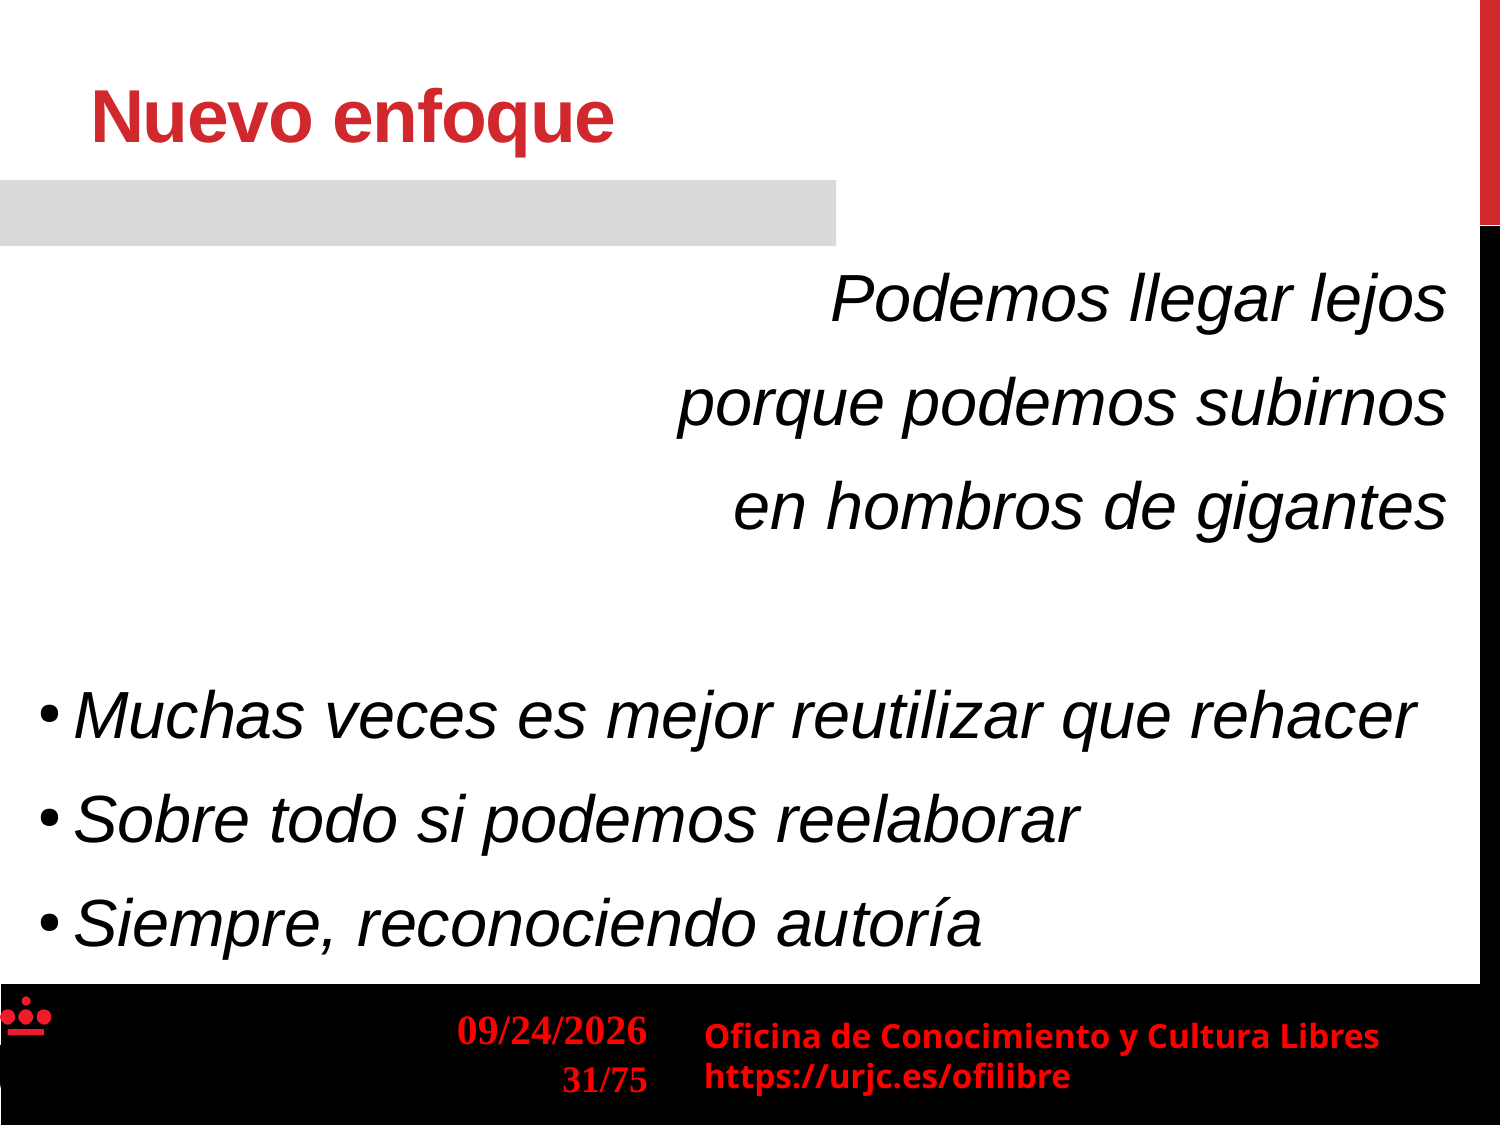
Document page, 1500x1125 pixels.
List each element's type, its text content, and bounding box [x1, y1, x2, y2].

title [75, 15, 1425, 172]
text_box Nuevo enfoque [0, 24, 1326, 172]
text_box Podemos llegar lejos porque podemos subirnos en hombros de gigantes Muchas veces es mejor reutilizar que rehacer Sobre todo si podemos reelaborar Siempre, reconociendo autoría [23, 253, 1464, 1014]
